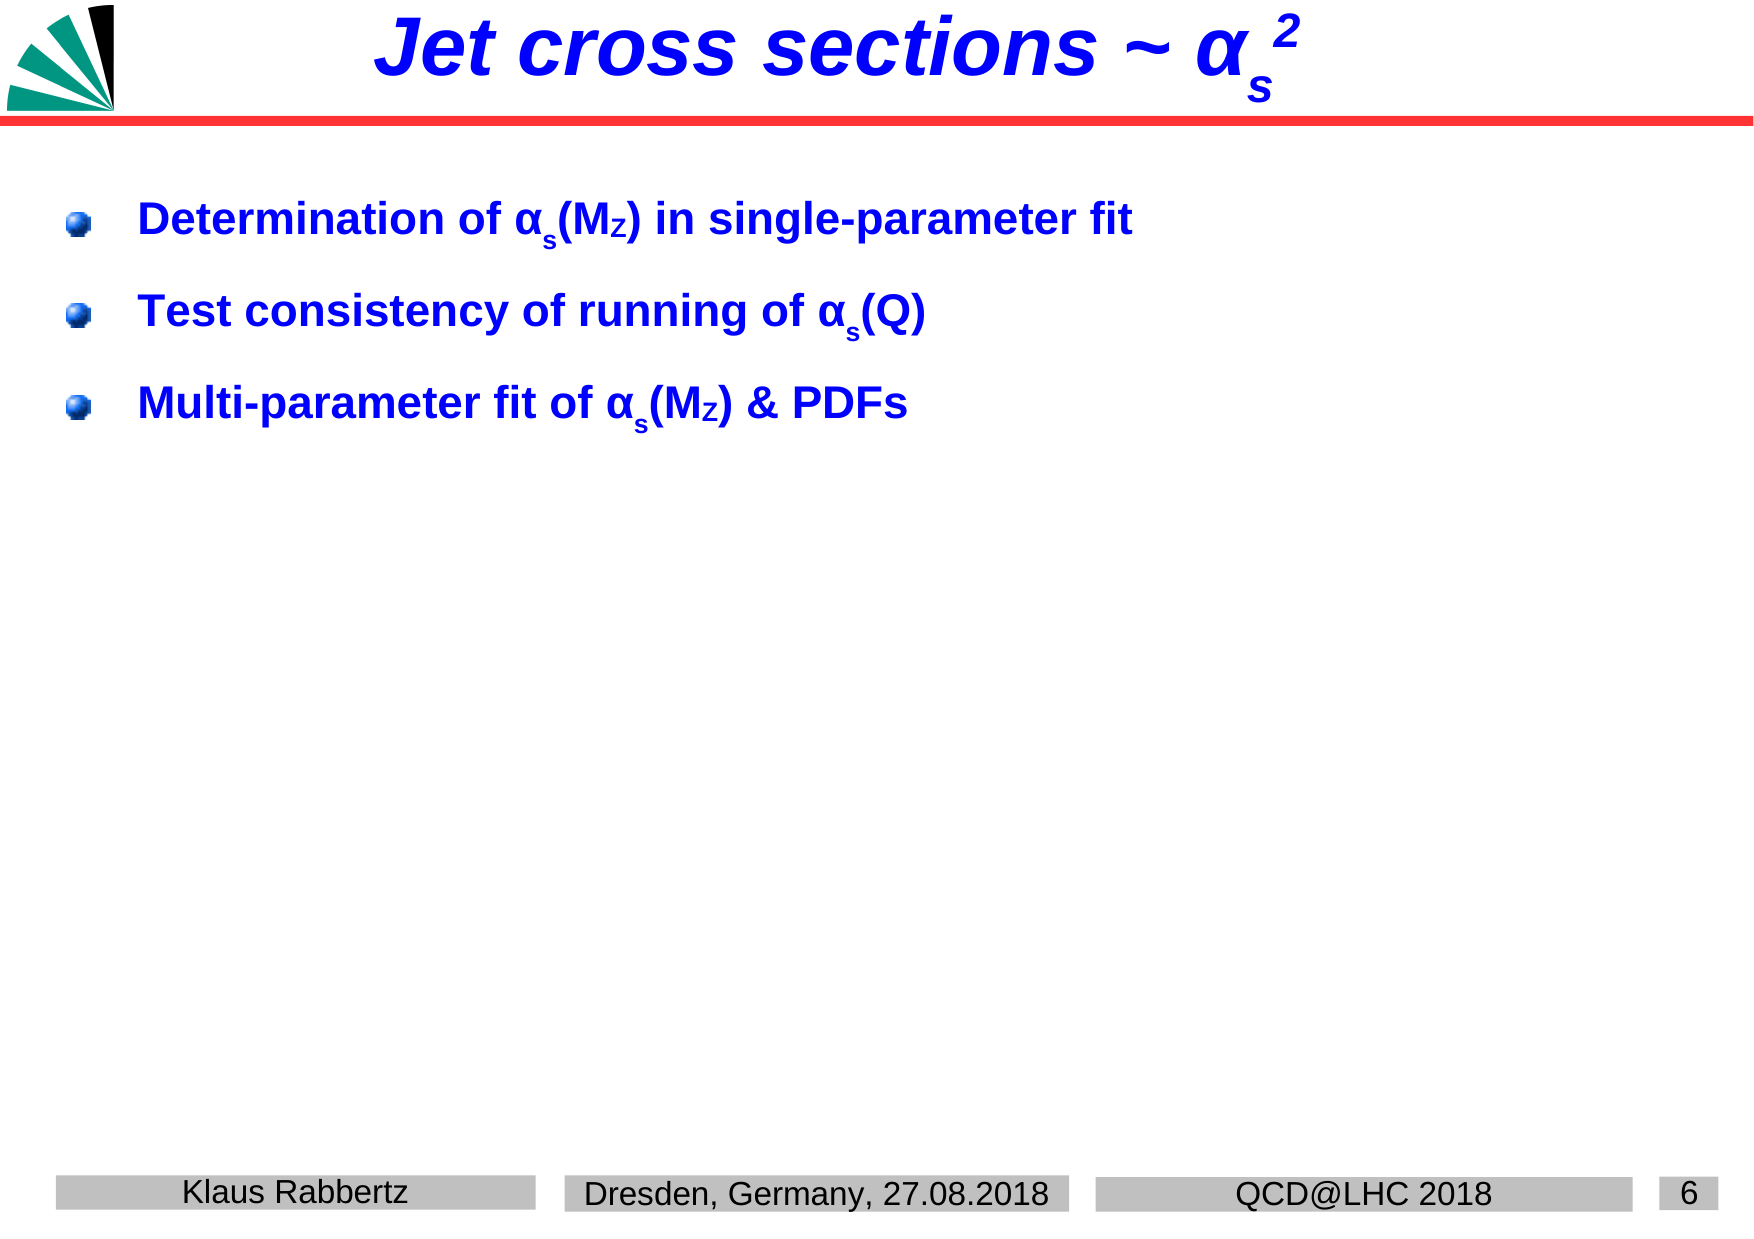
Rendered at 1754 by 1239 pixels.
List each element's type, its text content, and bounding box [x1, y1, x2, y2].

title Jet cross sections ~ αs2 [129, 0, 1545, 114]
picture [7, 5, 114, 112]
list Determination of αs(MZ) in single-parameter fit Test consistency of running of αs(Q) Multi-parameter fit of αs(MZ) & PDFs [54, 193, 1697, 467]
